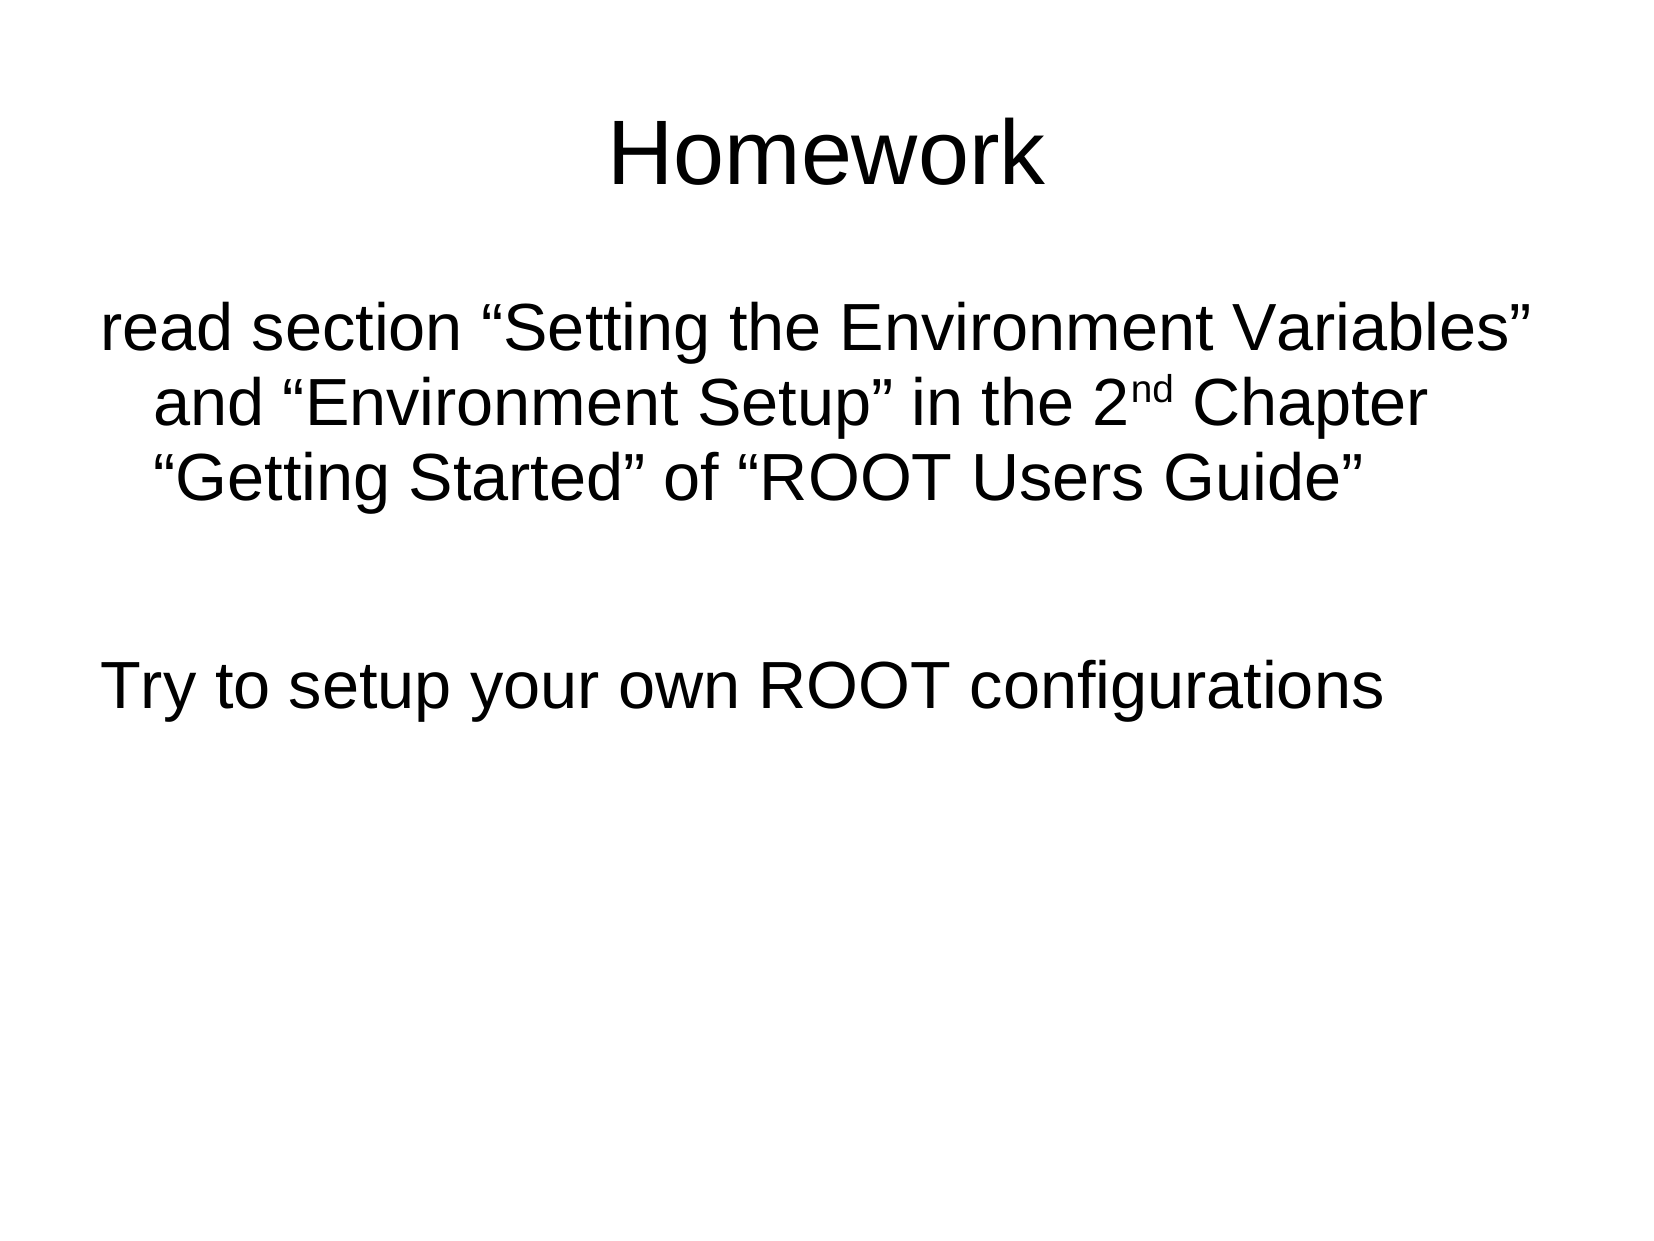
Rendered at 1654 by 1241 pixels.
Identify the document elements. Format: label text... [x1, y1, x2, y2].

title Homework [82, 49, 1571, 257]
list read section “Setting the Environment Variables” and “Environment Setup” in the 2nd Chapter “Getting Started” of “ROOT Users Guide” Try to setup your own ROOT configurations [82, 290, 1571, 1109]
